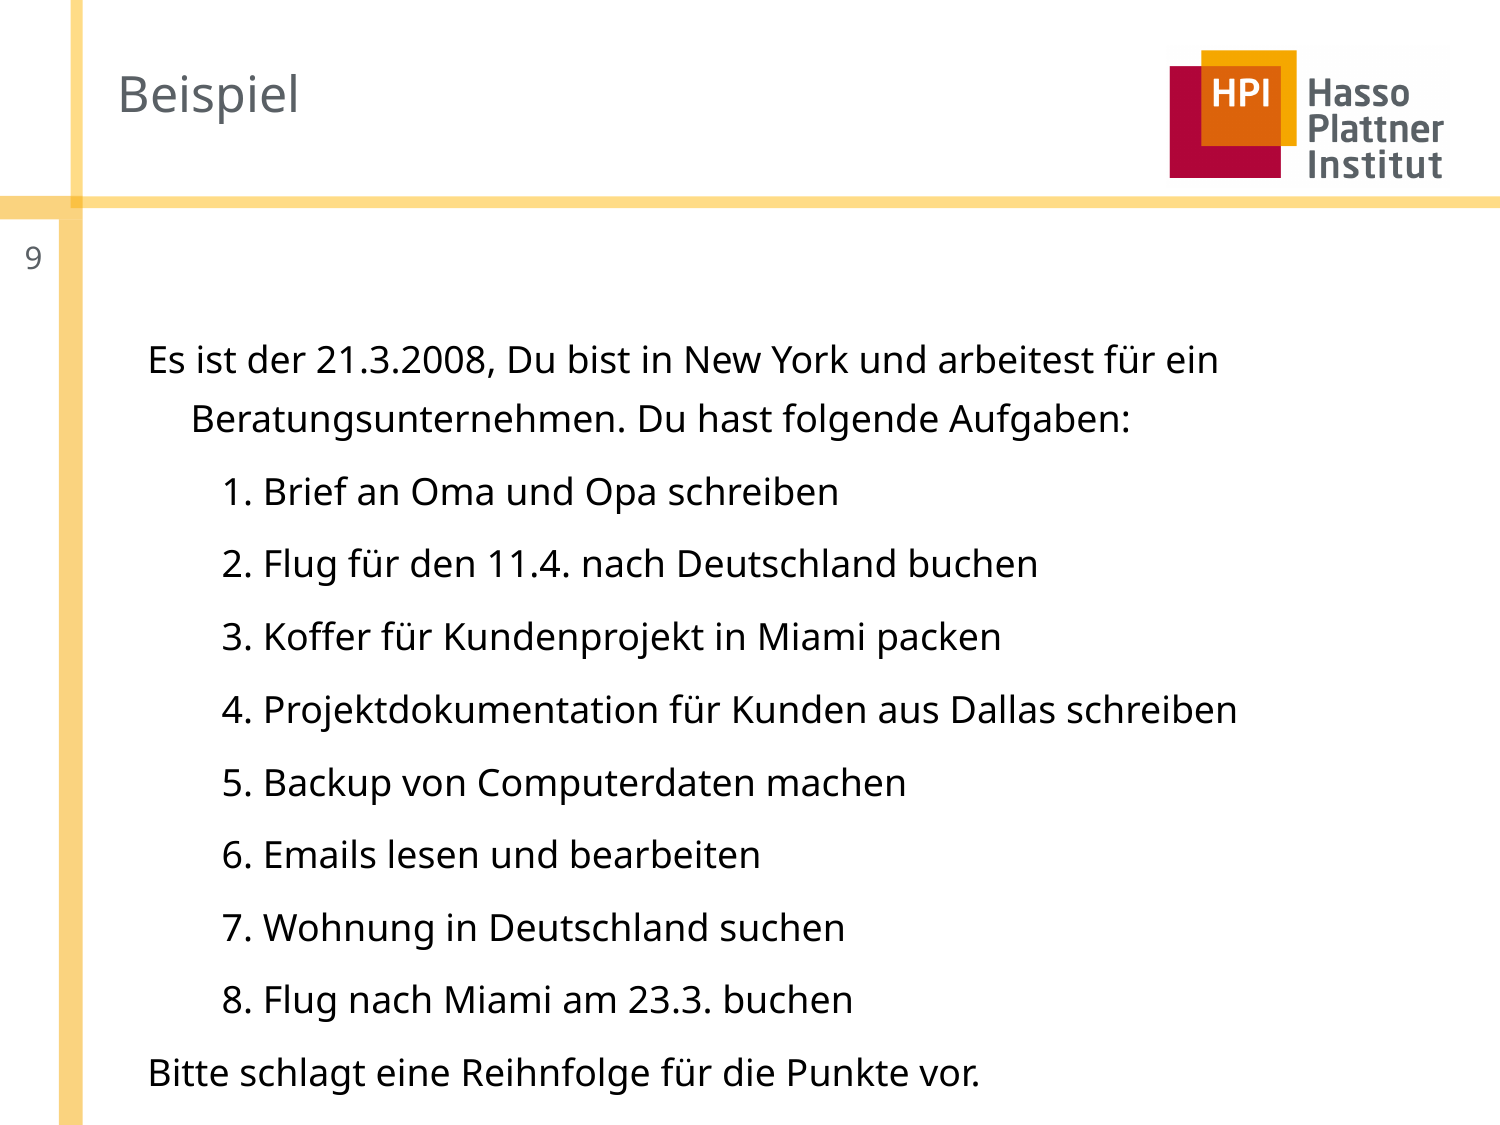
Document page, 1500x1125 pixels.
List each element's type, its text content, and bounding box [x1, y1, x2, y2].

list Es ist der 21.3.2008, Du bist in New York und arbeitest für ein Beratungsunternehmen. Du hast folgende Aufgaben: 1. Brief an Oma und Opa schreiben 2. Flug für den 11.4. nach Deutschland buchen 3. Koffer für Kundenprojekt in Miami packen 4. Projektdokumentation für Kunden aus Dallas schreiben 5. Backup von Computerdaten machen 6. Emails lesen und bearbeiten 7. Wohnung in Deutschland suchen 8. Flug nach Miami am 23.3. buchen Bitte schlagt eine Reihnfolge für die Punkte vor. Keine Angst, es gibt keine richtige und keine falsche Lösung [117, 326, 1459, 1088]
title Beispiel [117, 7, 1093, 179]
